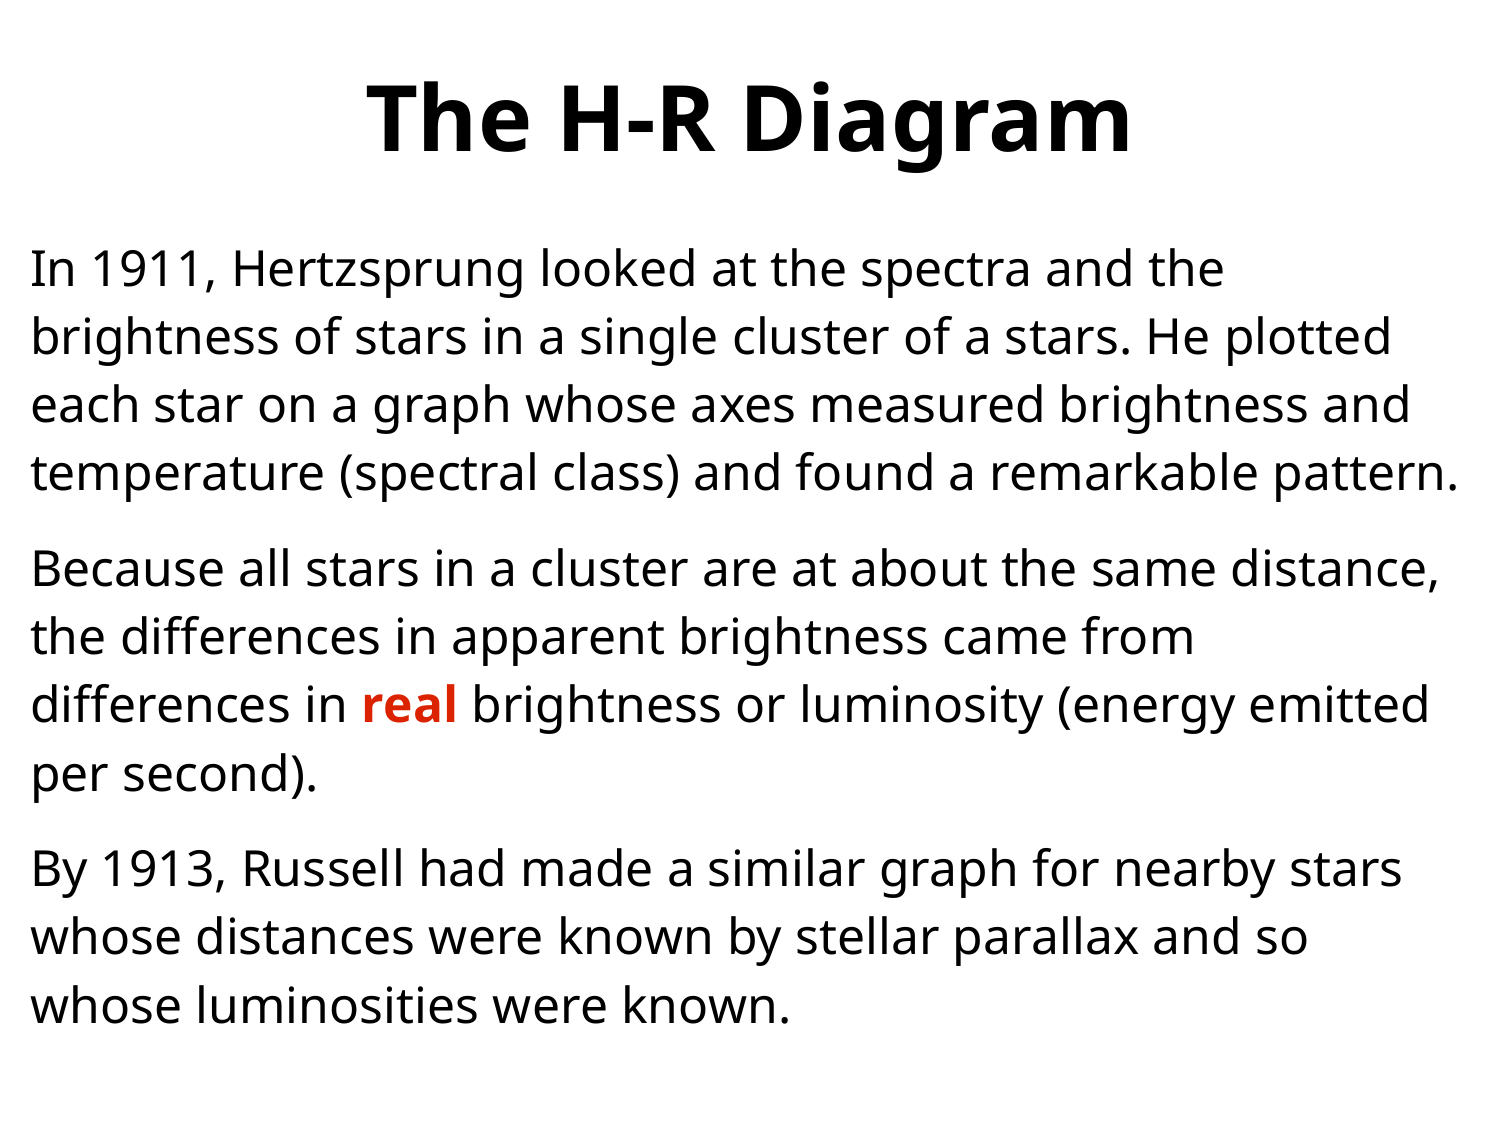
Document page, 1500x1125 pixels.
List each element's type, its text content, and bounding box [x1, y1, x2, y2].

title The H-R Diagram [30, 62, 1471, 170]
list In 1911, Hertzsprung looked at the spectra and the brightness of stars in a single cluster of a stars. He plotted each star on a graph whose axes measured brightness and temperature (spectral class) and found a remarkable pattern. Because all stars in a cluster are at about the same distance, the differences in apparent brightness came from differences in real brightness or luminosity (energy emitted per second). By 1913, Russell had made a similar graph for nearby stars whose distances were known by stellar parallax and so whose luminosities were known. [30, 232, 1471, 1066]
